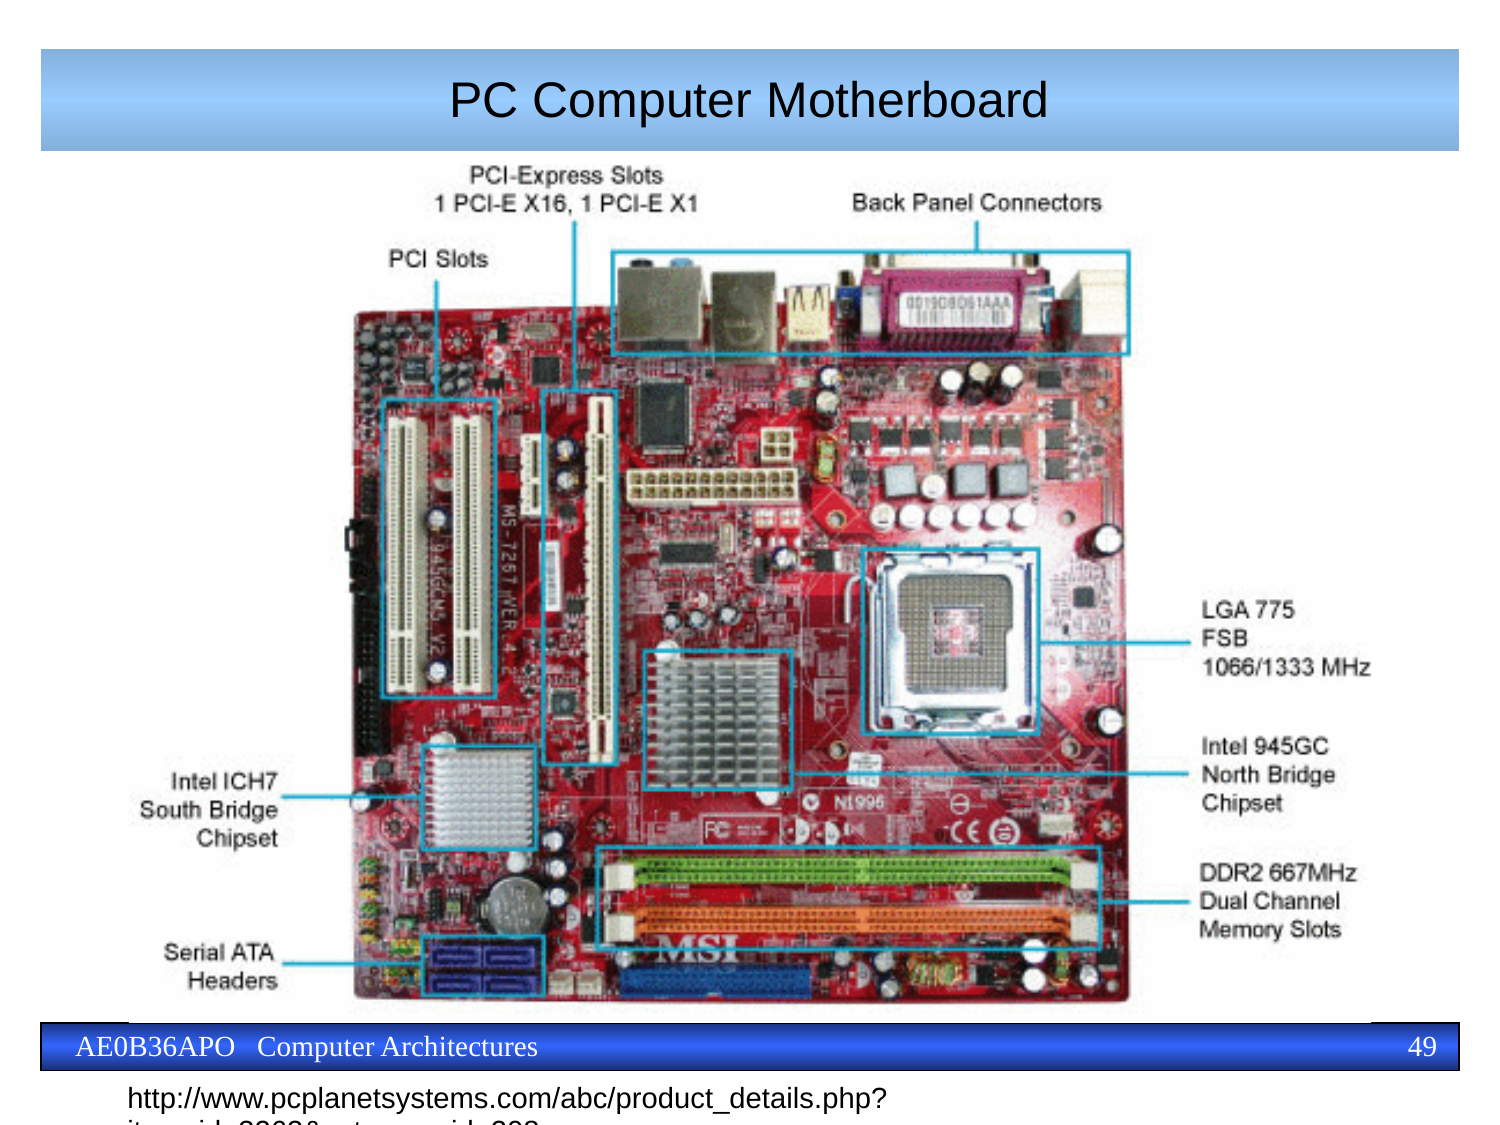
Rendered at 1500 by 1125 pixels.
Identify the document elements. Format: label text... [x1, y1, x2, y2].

text_box http://www.pcplanetsystems.com/abc/product_details.php?item_id=3263&category_id=208 [112, 1074, 1316, 1125]
picture [128, 164, 1372, 1023]
title PC Computer Motherboard [41, 49, 1459, 151]
